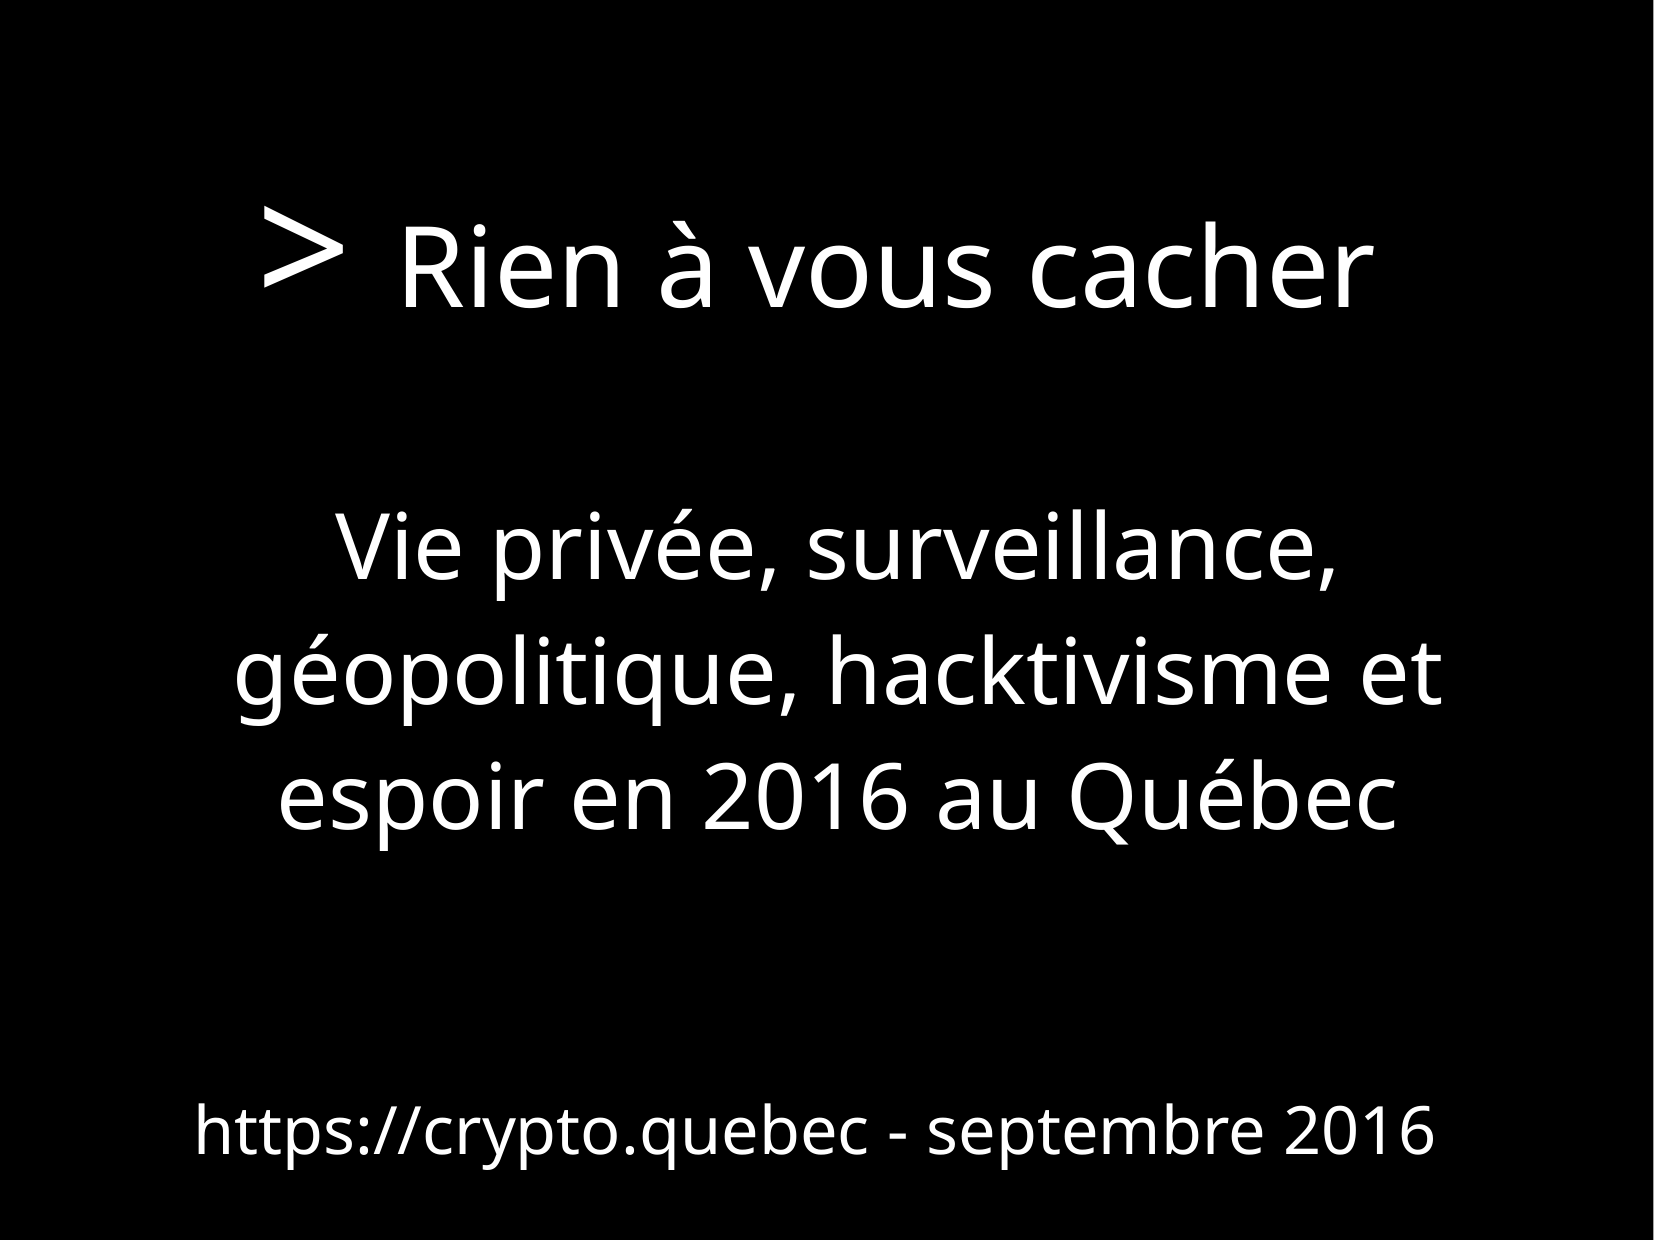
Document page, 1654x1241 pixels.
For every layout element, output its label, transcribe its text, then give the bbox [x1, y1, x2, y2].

title > Rien à vous cacher Vie privée, surveillance, géopolitique, hacktivisme et espoir en 2016 au Québec [94, 76, 1583, 910]
subtitle https://crypto.quebec - septembre 2016 [70, 1040, 1560, 1217]
